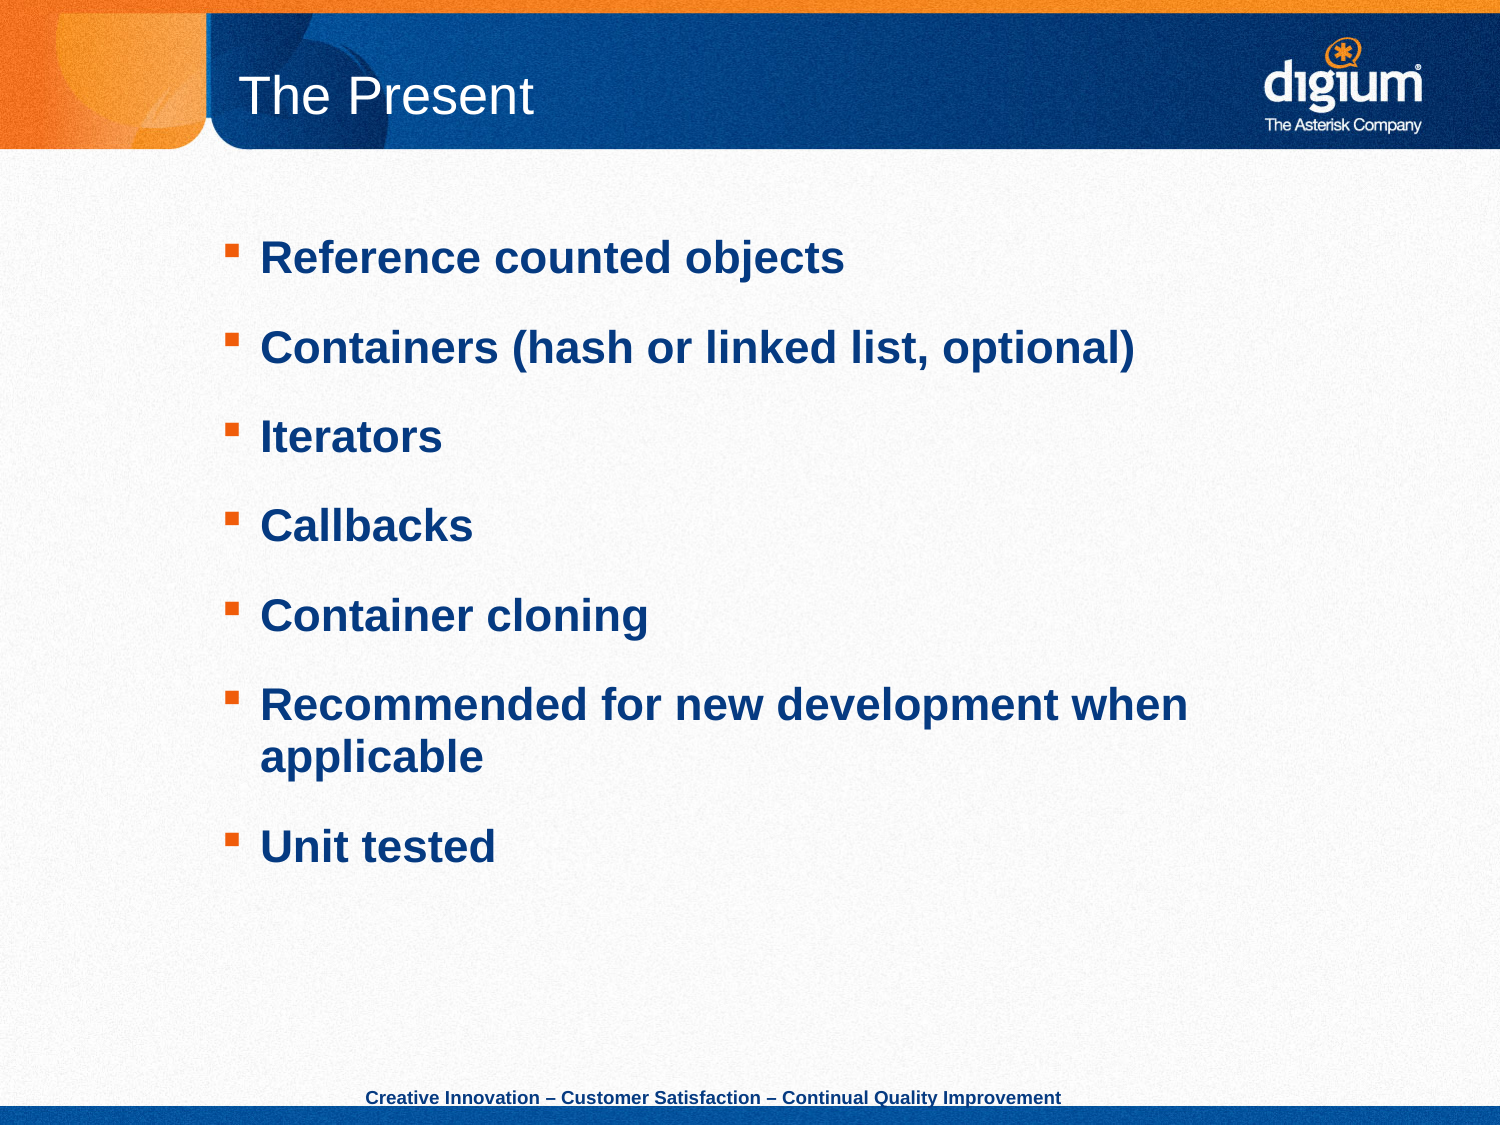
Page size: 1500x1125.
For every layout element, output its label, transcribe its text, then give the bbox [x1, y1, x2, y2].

list Reference counted objects Containers (hash or linked list, optional) Iterators Callbacks Container cloning Recommended for new development when applicable Unit tested [206, 224, 1301, 967]
picture [0, 0, 1500, 1125]
title The Present [238, 27, 1243, 127]
